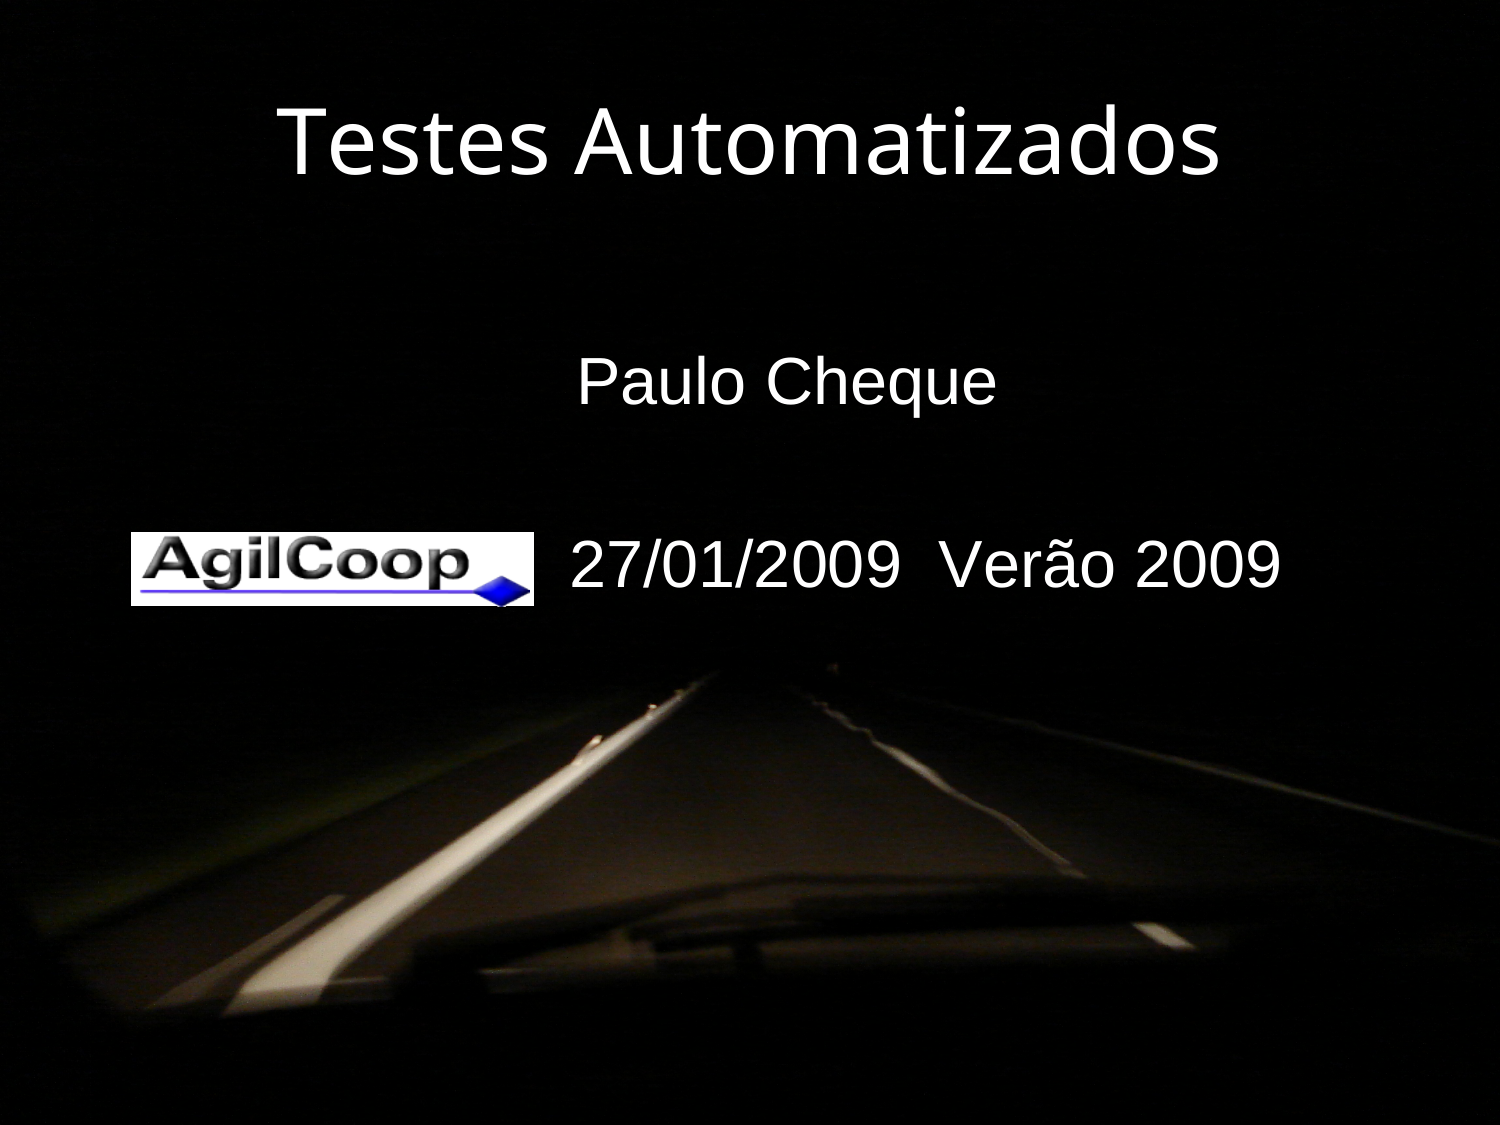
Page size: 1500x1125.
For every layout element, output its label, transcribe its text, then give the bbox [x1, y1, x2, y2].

title Testes Automatizados [112, 18, 1388, 260]
text_box [130, 530, 535, 607]
subtitle Paulo Cheque 27/01/2009 Verão 2009 [206, 328, 1294, 617]
picture [0, 0, 1500, 1125]
